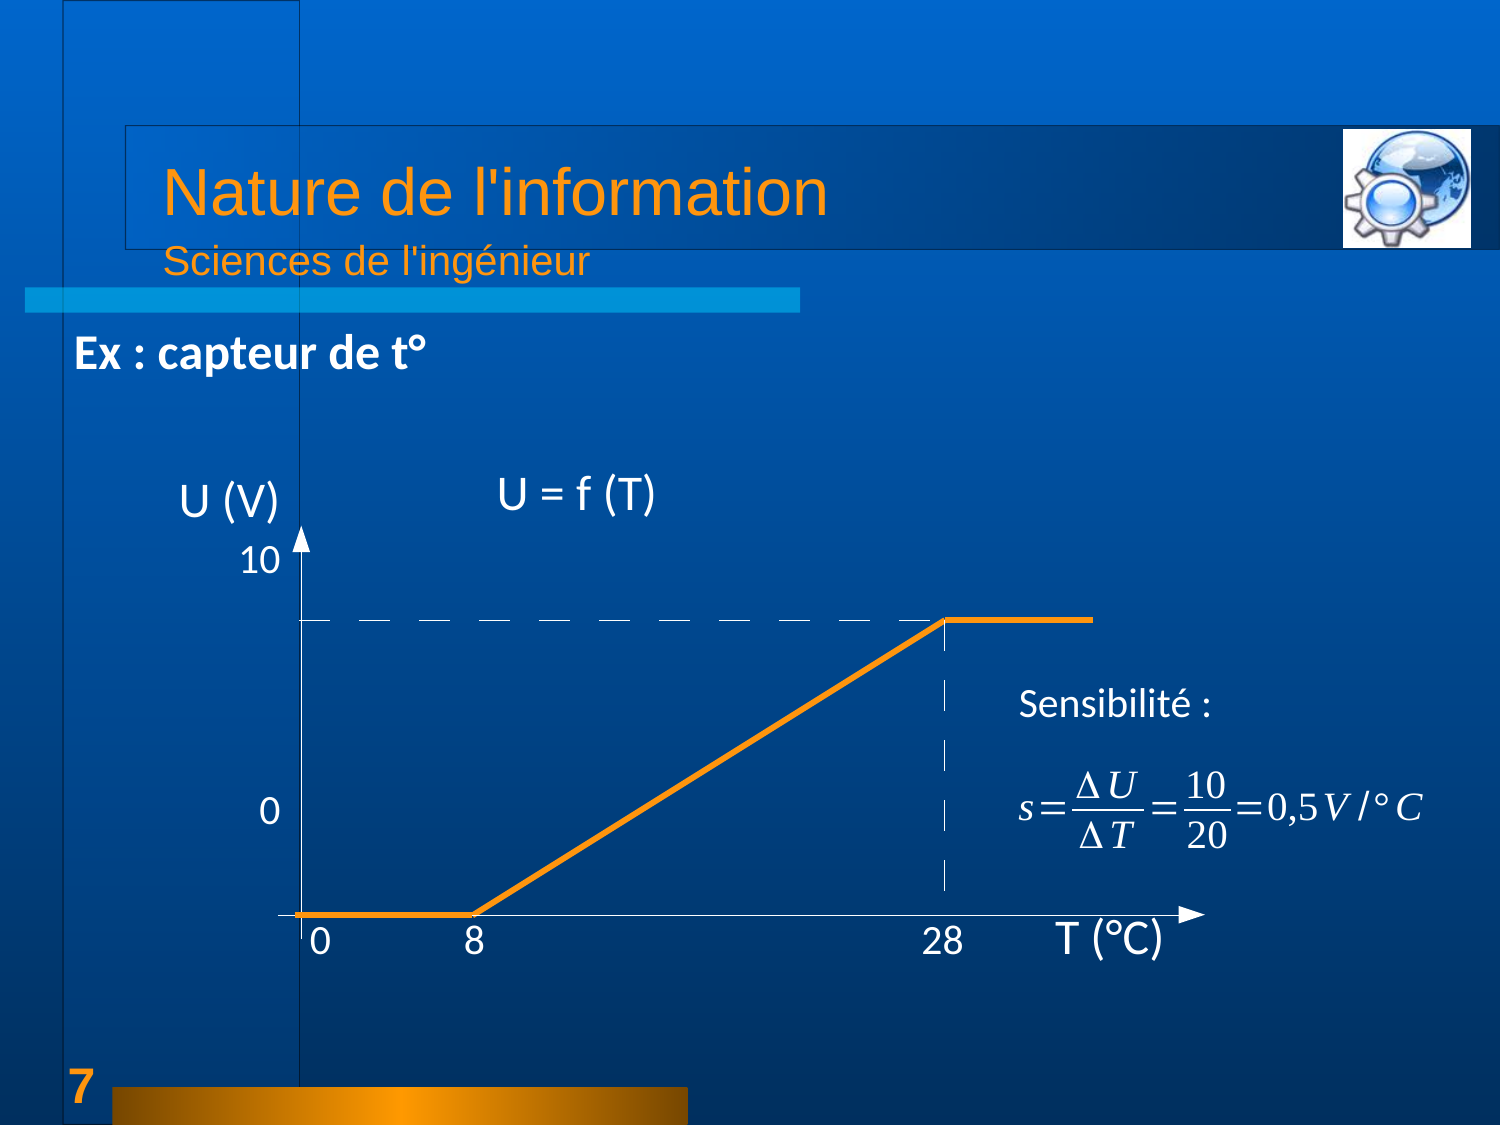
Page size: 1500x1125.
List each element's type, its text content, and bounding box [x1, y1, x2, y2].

text_box Ex : capteur de t° [59, 324, 1388, 443]
text_box 0 8 28 T (°C) [295, 909, 1178, 915]
text_box Sensibilité : [1003, 679, 1447, 768]
picture [1343, 129, 1471, 248]
text_box U (V) 10 0 [88, 472, 296, 982]
chart [1010, 768, 1433, 858]
text_box U = f (T) [470, 466, 707, 542]
text_box 0 8 28 T (°C) [295, 909, 1241, 986]
